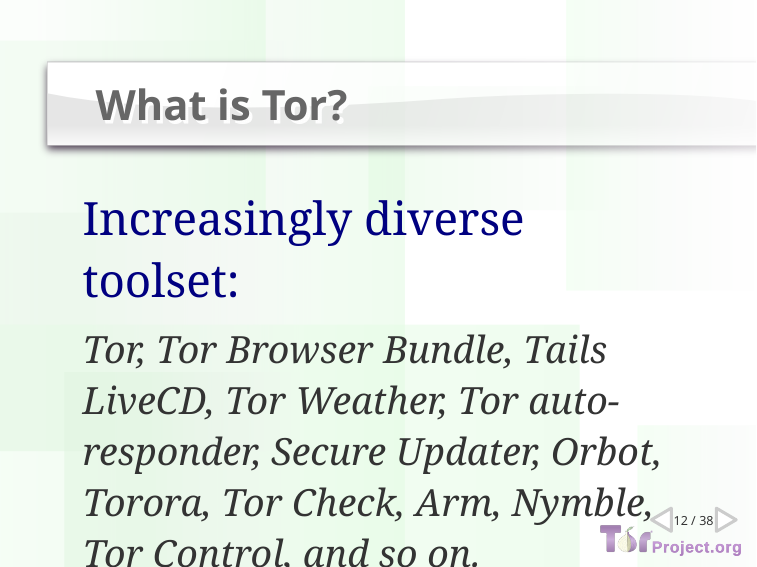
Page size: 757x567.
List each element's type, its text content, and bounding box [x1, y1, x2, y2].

picture [182, 548, 192, 565]
picture [110, 548, 120, 565]
picture [402, 548, 412, 565]
picture [329, 549, 340, 567]
picture [307, 548, 318, 567]
picture [0, 0, 757, 567]
text_box Increasingly diverse toolset: Tor, Tor Browser Bundle, Tails LiveCD, Tor Weather, Tor auto-responder, Secure Updater, Orbot, Torora, Tor Check, Arm, Nymble, Tor Control, and so on. [0, 178, 756, 526]
picture [202, 549, 213, 567]
picture [453, 549, 464, 567]
picture [433, 548, 443, 565]
picture [256, 548, 266, 565]
picture [352, 548, 363, 567]
text_box What is Tor? [80, 61, 367, 147]
